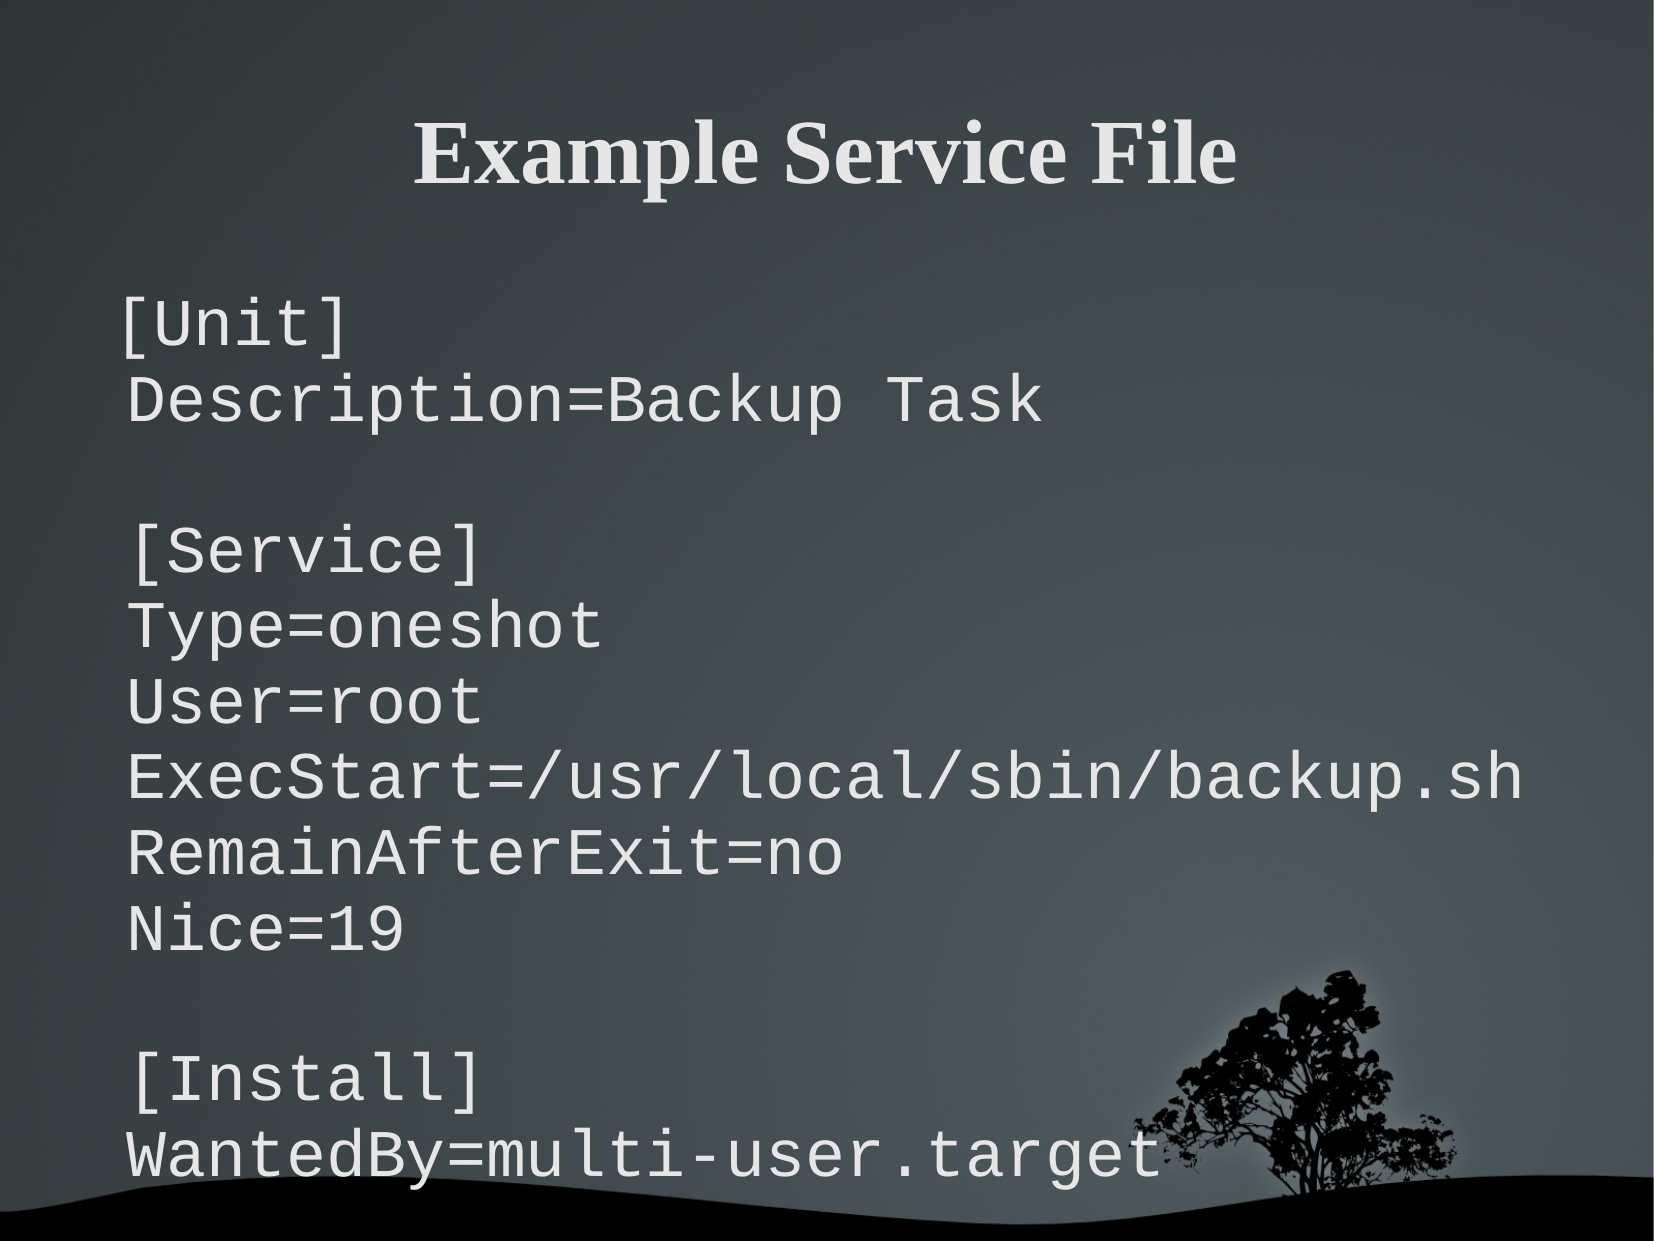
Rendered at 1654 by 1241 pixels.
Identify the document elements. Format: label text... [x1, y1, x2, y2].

title Example Service File [82, 49, 1571, 257]
picture [0, 0, 1654, 1241]
list [Unit] Description=Backup Task [Service] Type=oneshot User=root ExecStart=/usr/local/sbin/backup.sh RemainAfterExit=no Nice=19 [Install] WantedBy=multi-user.target [0, 290, 1624, 1197]
